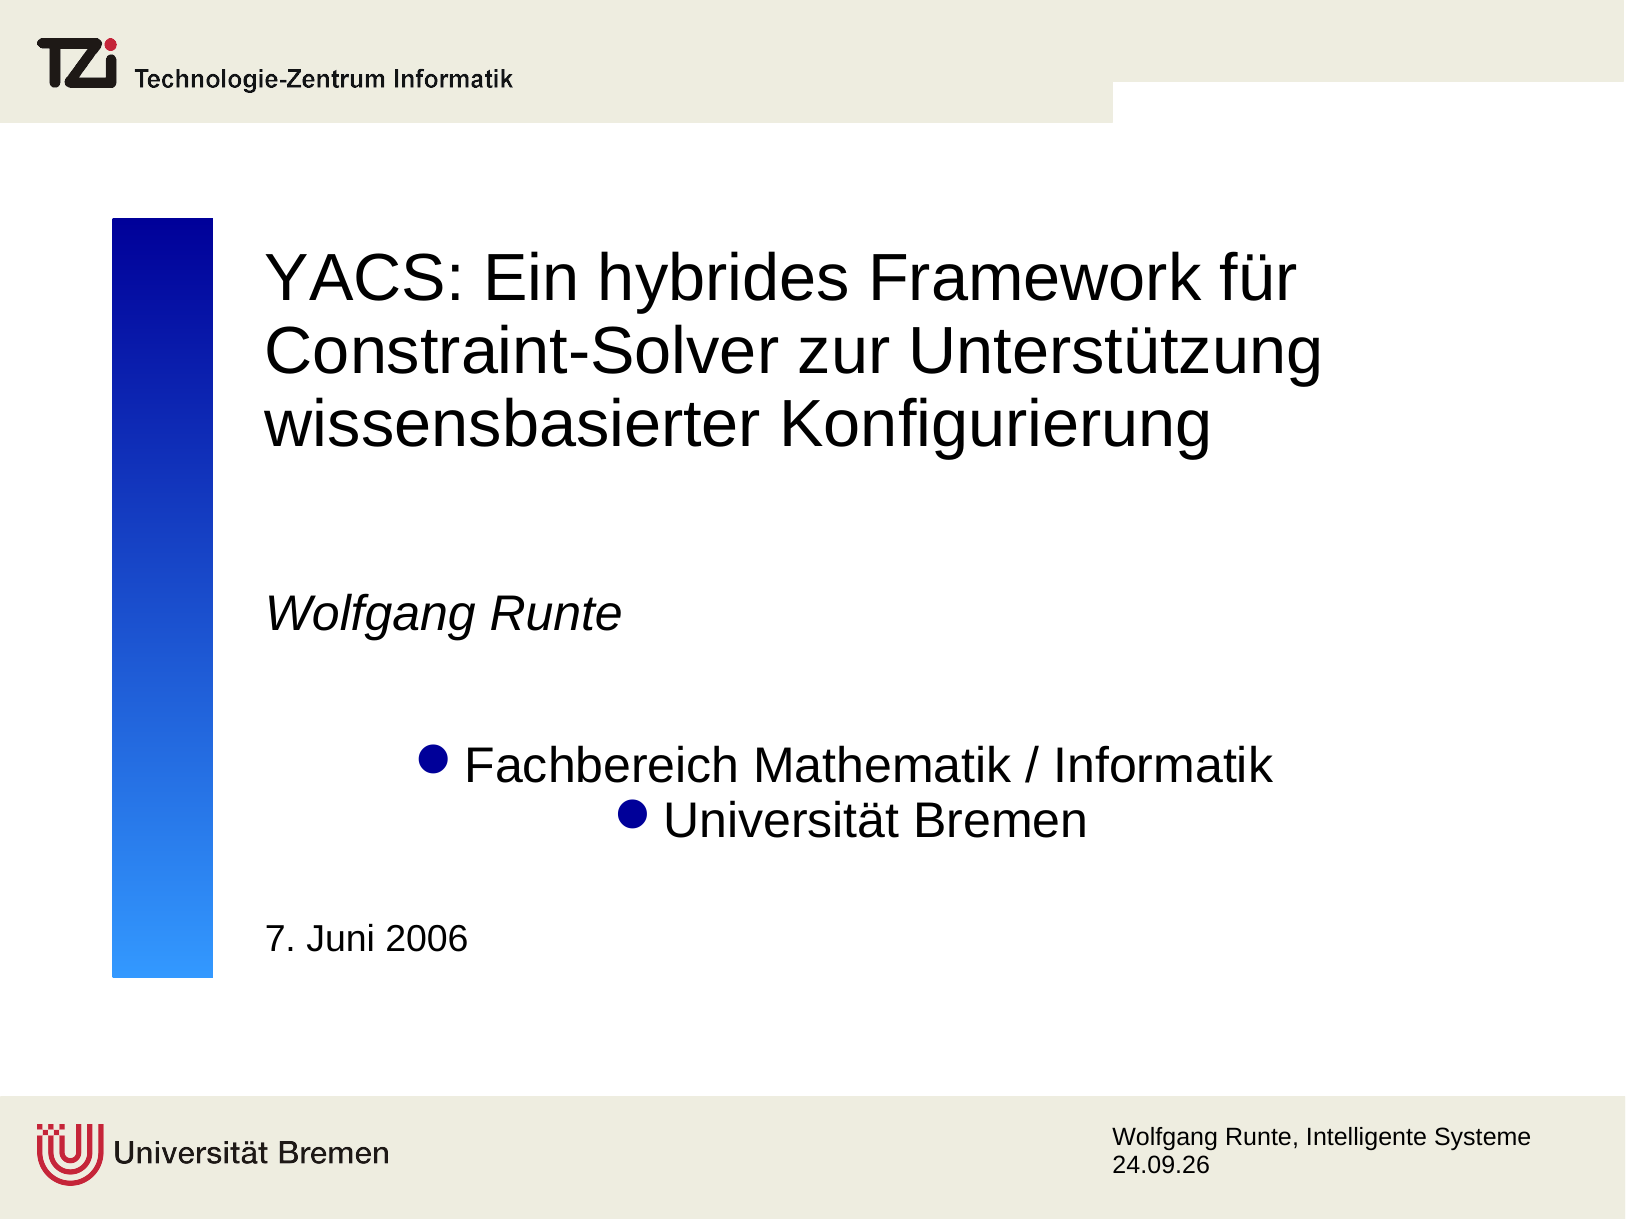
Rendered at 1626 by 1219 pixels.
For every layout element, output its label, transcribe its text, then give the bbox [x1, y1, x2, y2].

subtitle Fachbereich Mathematik / Informatik Universität Bremen [249, 722, 1371, 856]
text_box Wolfgang Runte [249, 579, 1476, 655]
picture [37, 1124, 388, 1186]
picture [37, 38, 513, 93]
title YACS: Ein hybrides Framework für Constraint-Solver zur Unterstützung wissensbasierter Konfigurierung [249, 233, 1513, 558]
